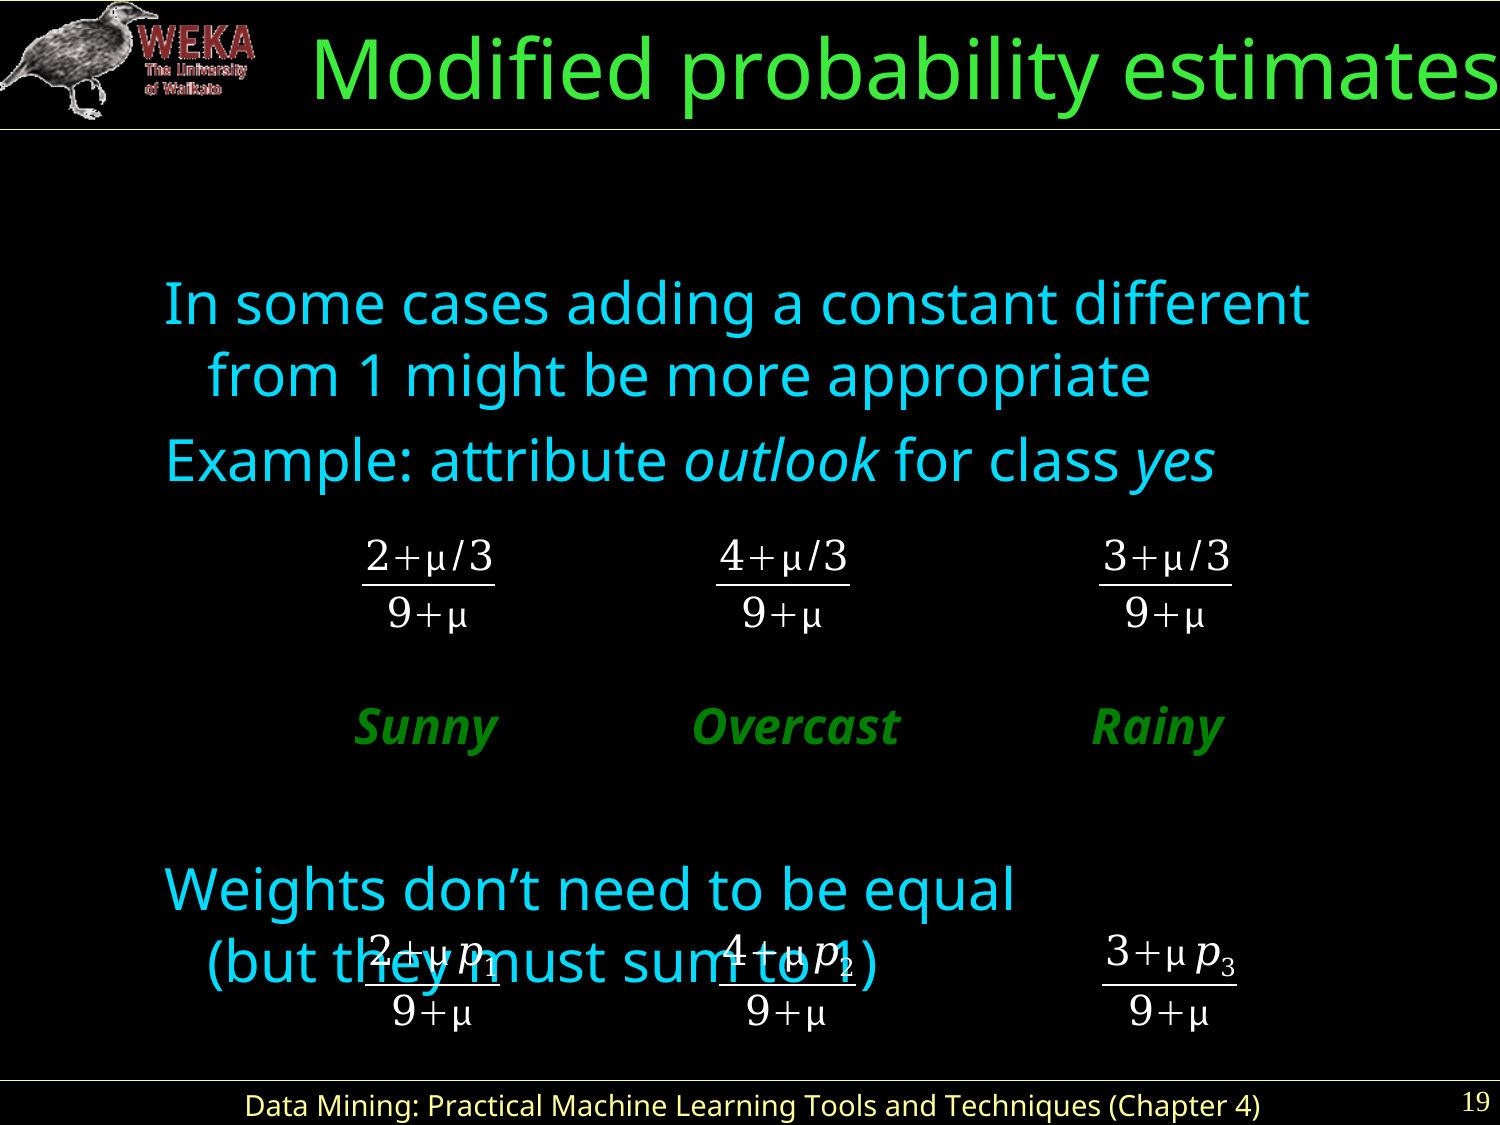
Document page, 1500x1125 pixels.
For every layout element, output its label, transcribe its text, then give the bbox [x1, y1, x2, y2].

picture [0, 1, 266, 129]
chart [711, 926, 864, 1039]
text_box Sunny [339, 683, 513, 768]
text_box In some cases adding a constant different from 1 might be more appropriate Example: attribute outlook for class yes Weights don’t need to be equal (but they must sum to 1) [149, 260, 1388, 936]
chart [708, 531, 859, 641]
chart [1094, 926, 1246, 1039]
chart [1091, 531, 1241, 641]
chart [354, 531, 503, 641]
text_box Rainy [1077, 683, 1239, 768]
title Modified probability estimates [295, 0, 1500, 148]
chart [357, 926, 509, 1039]
text_box Overcast [677, 683, 916, 768]
